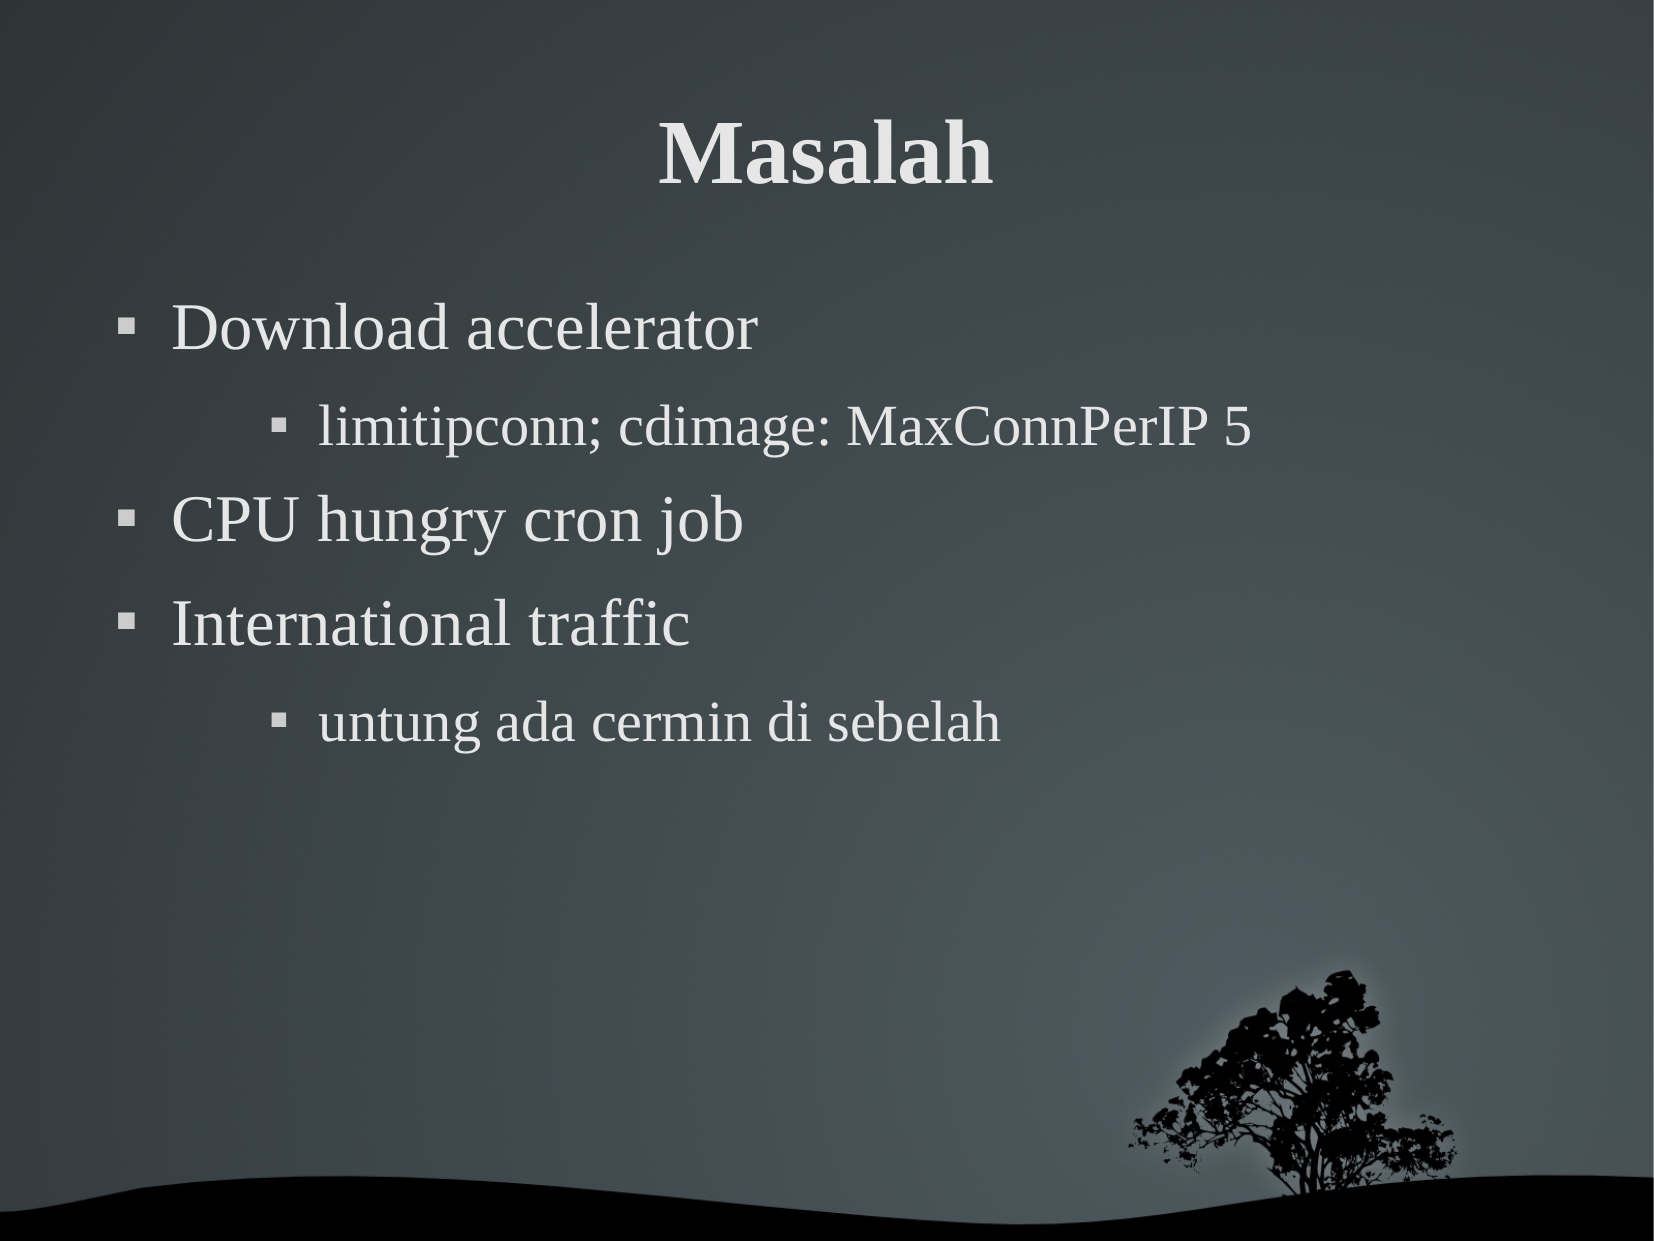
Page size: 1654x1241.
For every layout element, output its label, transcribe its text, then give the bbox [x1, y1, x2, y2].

title Masalah [82, 49, 1571, 257]
list Download accelerator limitipconn; cdimage: MaxConnPerIP 5 CPU hungry cron job International traffic untung ada cermin di sebelah [82, 290, 1571, 1094]
picture [0, 0, 1654, 1241]
